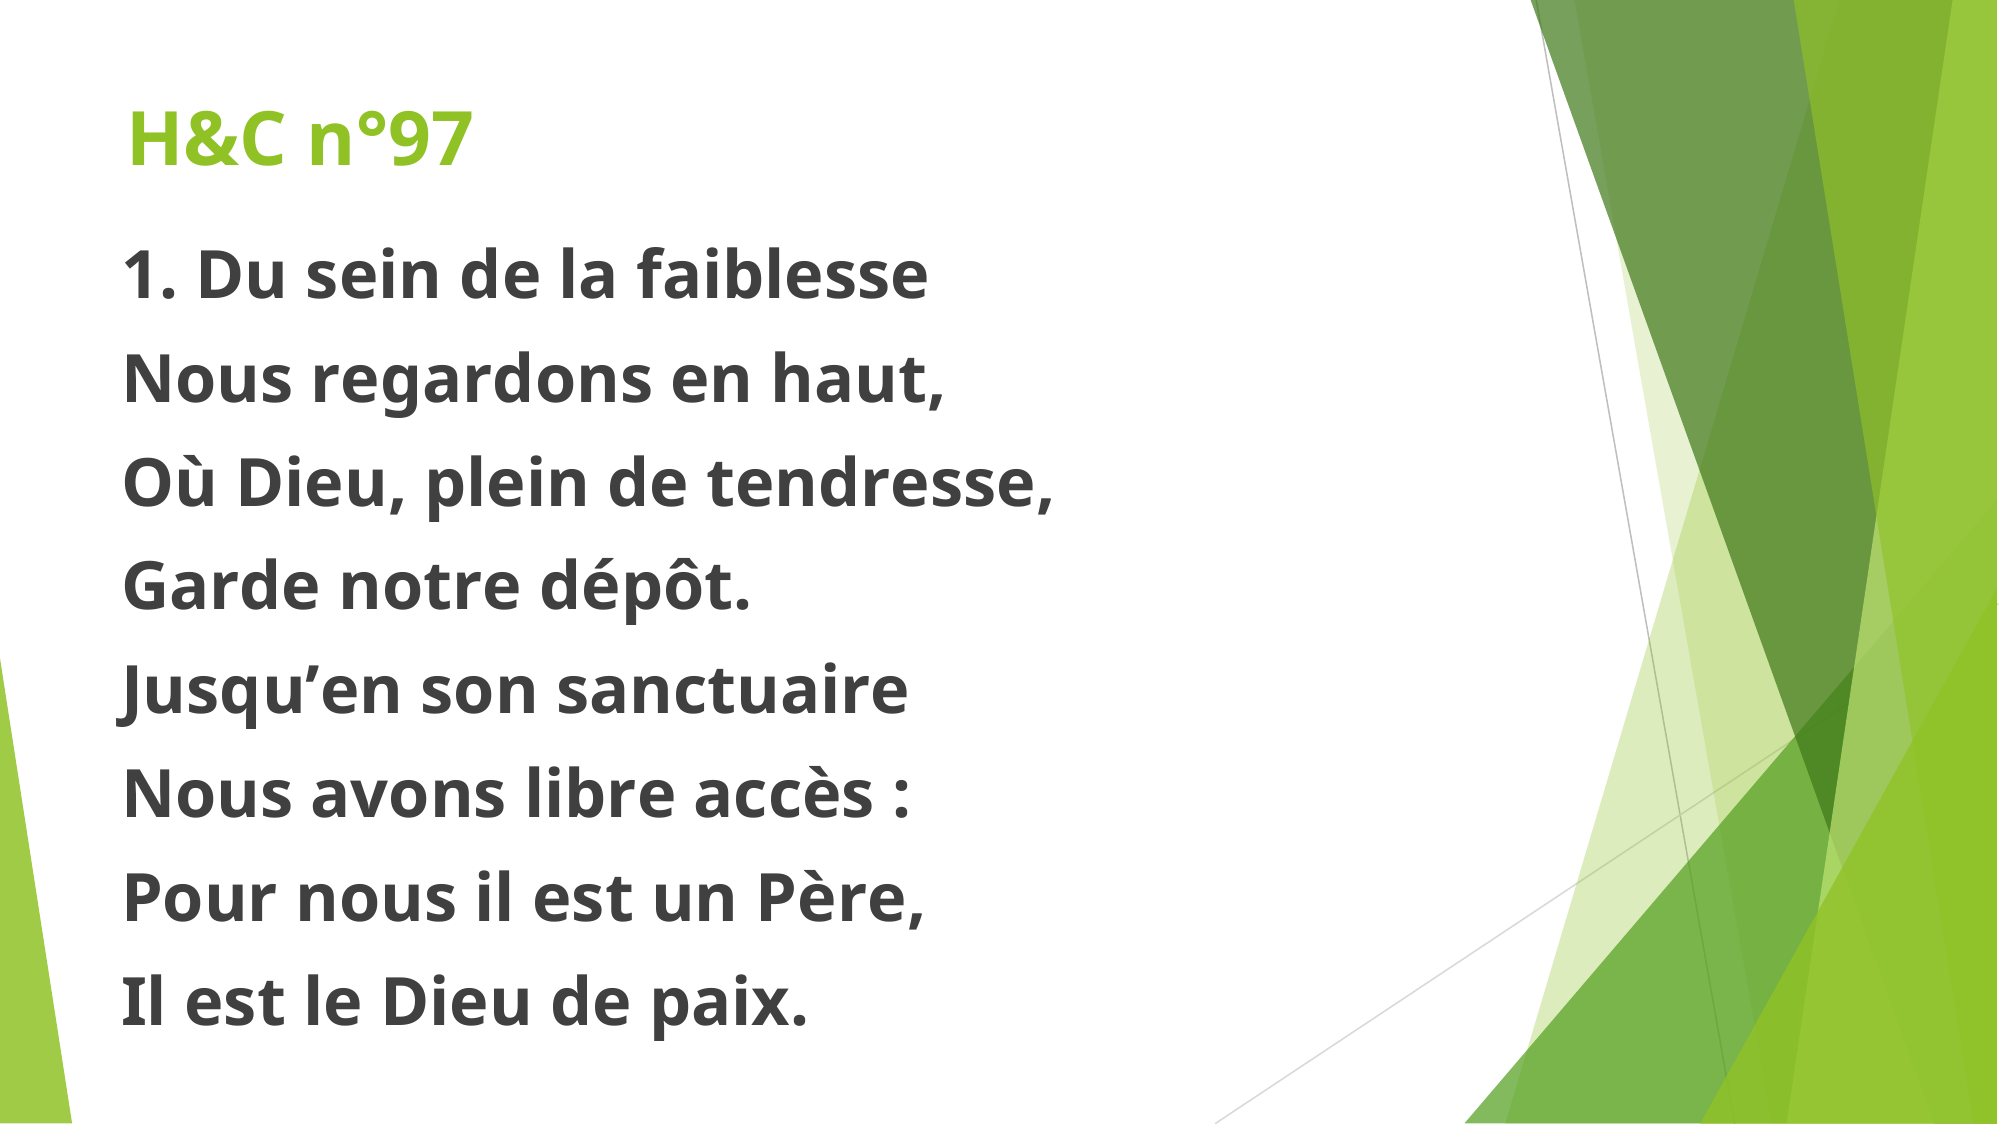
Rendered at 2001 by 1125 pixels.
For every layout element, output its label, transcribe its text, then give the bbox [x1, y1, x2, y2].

text_box 1. Du sein de la faiblesse Nous regardons en haut, Où Dieu, plein de tendresse, Garde notre dépôt. Jusqu’en son sanctuaire Nous avons libre accès : Pour nous il est un Père, Il est le Dieu de paix. [106, 212, 1973, 1037]
text_box H&C n°97 [111, 82, 1522, 201]
